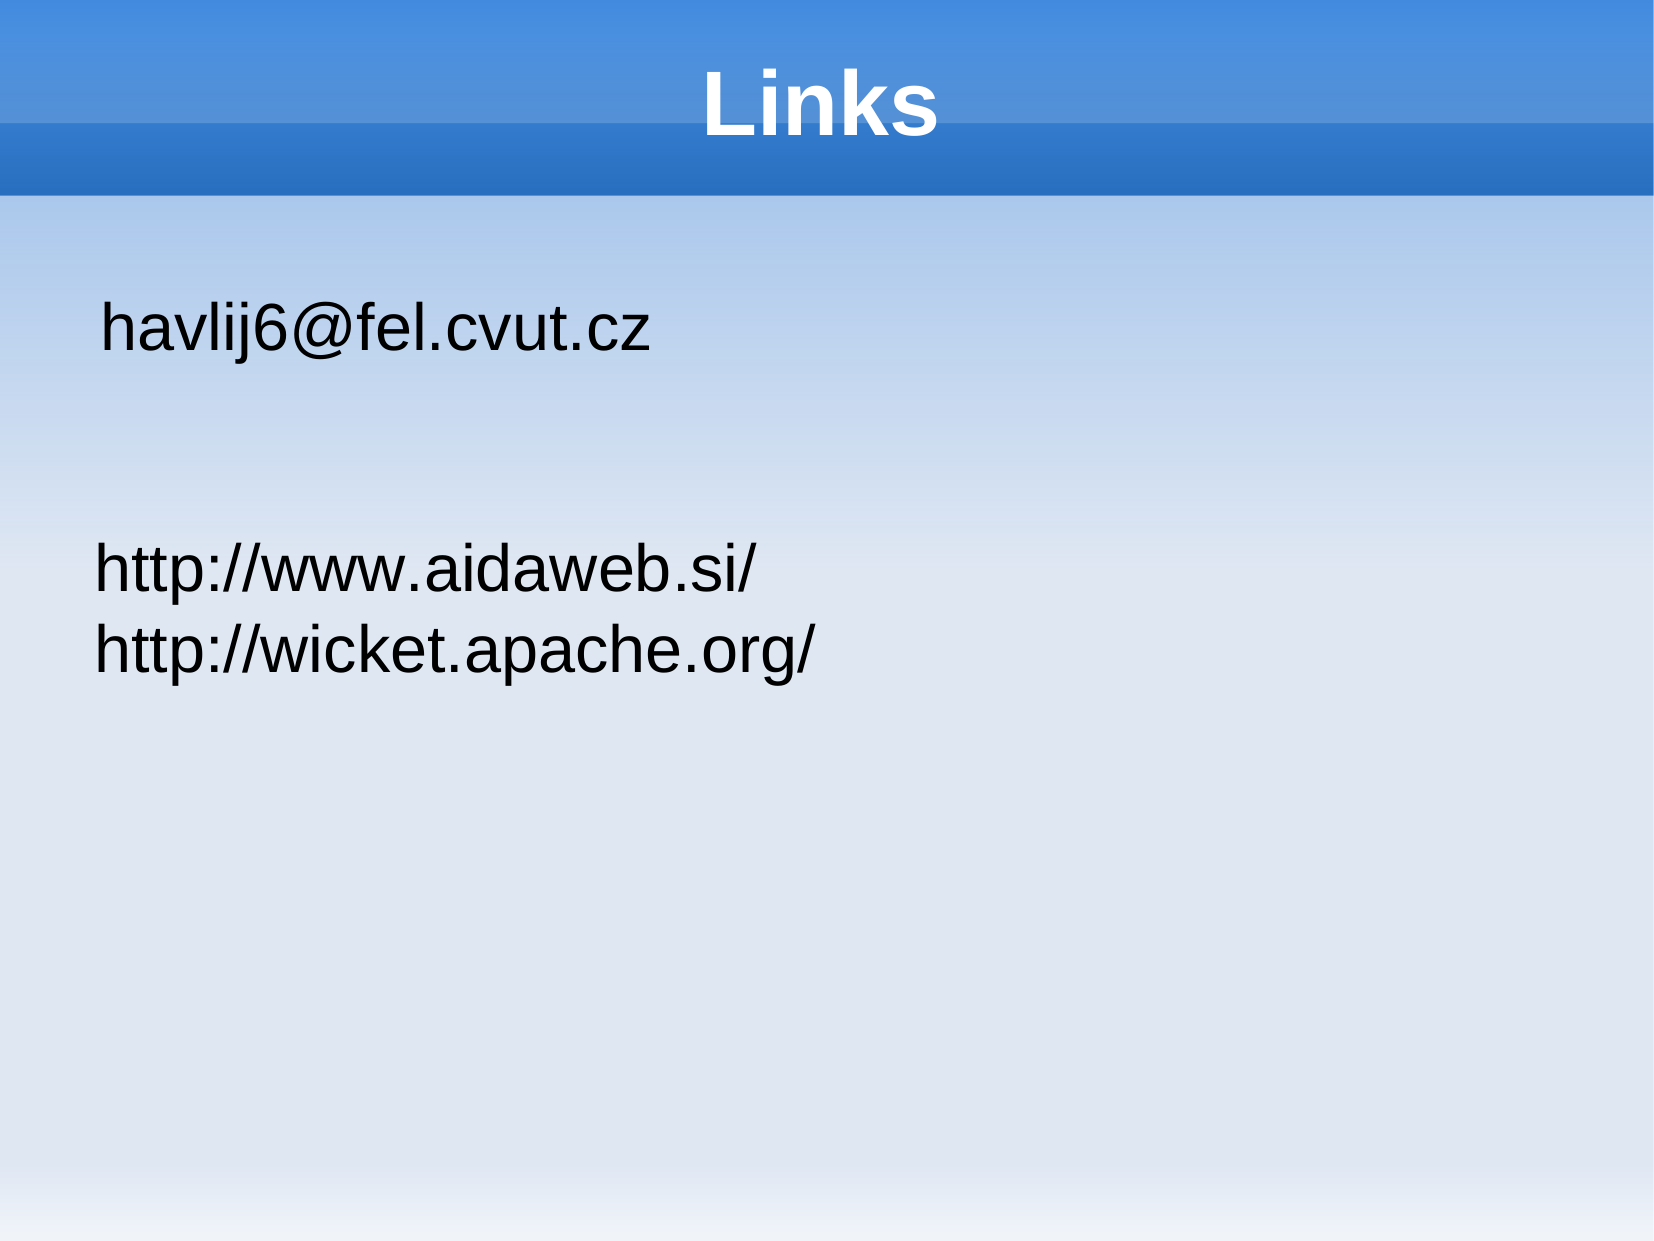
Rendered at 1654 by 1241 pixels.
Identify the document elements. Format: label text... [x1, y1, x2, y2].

title Links [76, 7, 1565, 200]
picture [0, 0, 1654, 1241]
list havlij6@fel.cvut.cz [82, 290, 1571, 384]
list http://www.aidaweb.si/ http://wicket.apache.org/ [76, 531, 1565, 739]
